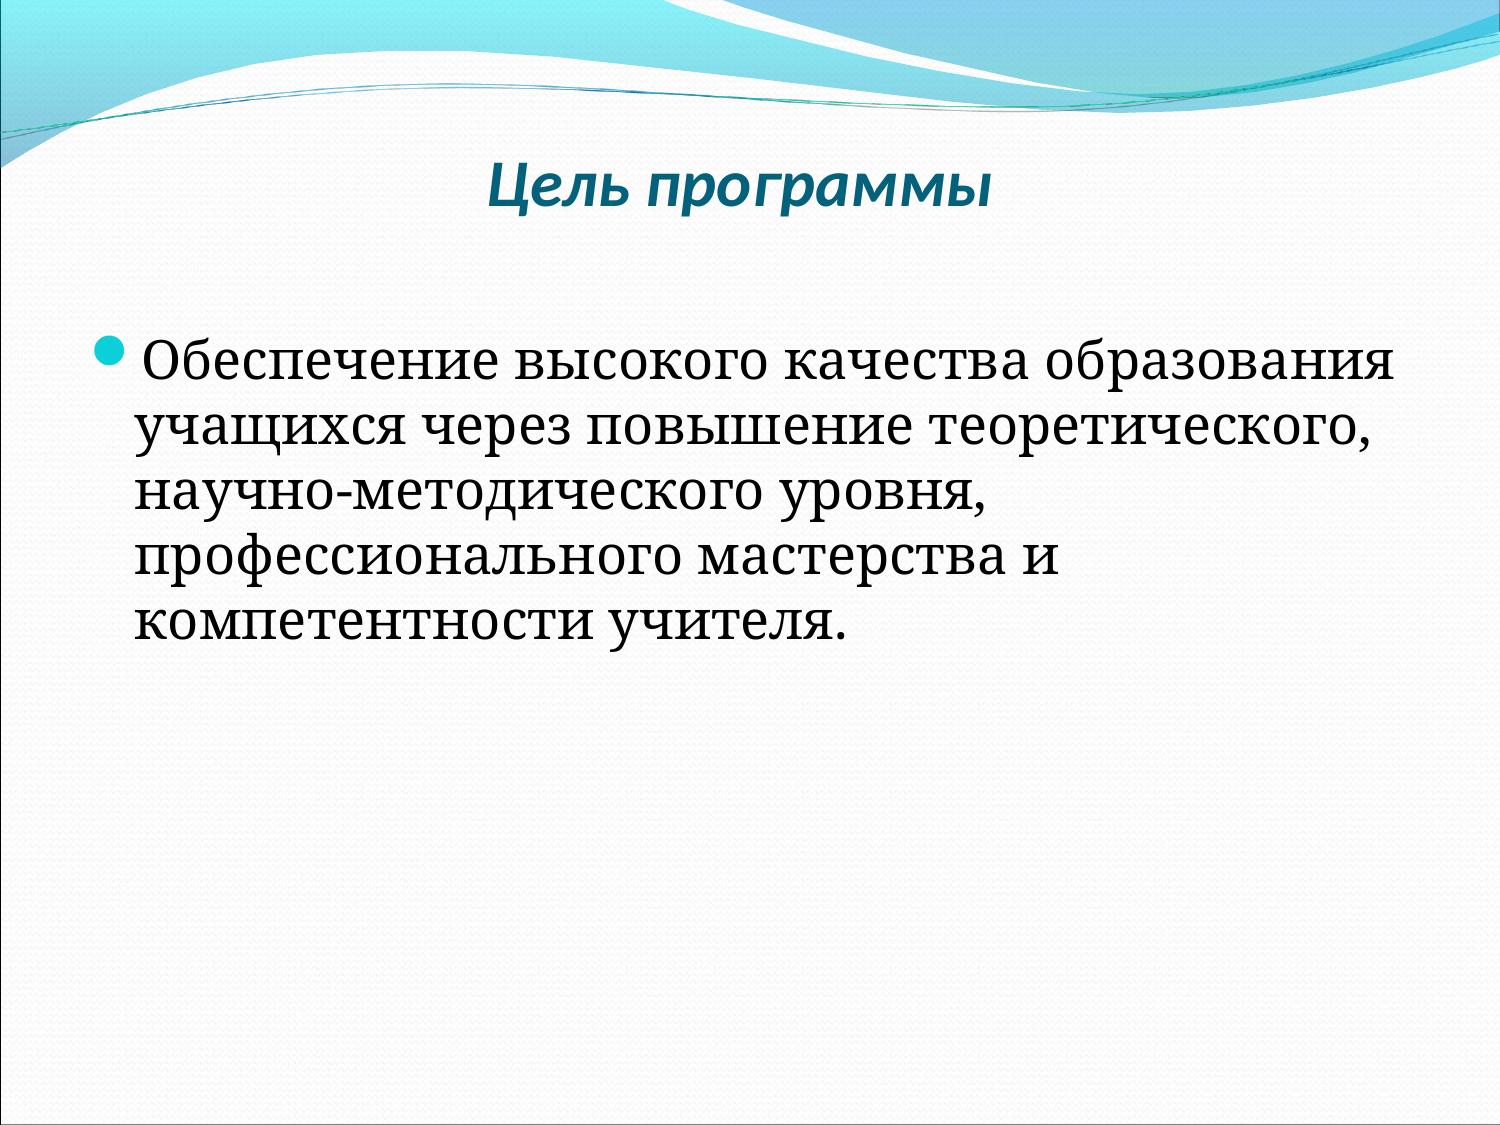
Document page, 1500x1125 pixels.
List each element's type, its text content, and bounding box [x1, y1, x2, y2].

title Цель программы [64, 0, 1415, 220]
list Обеспечение высокого качества образования учащихся через повышение теоретического, научно-методического уровня, профессионального мастерства и компетентности учителя. [75, 317, 1426, 1038]
picture [0, 0, 1500, 1125]
